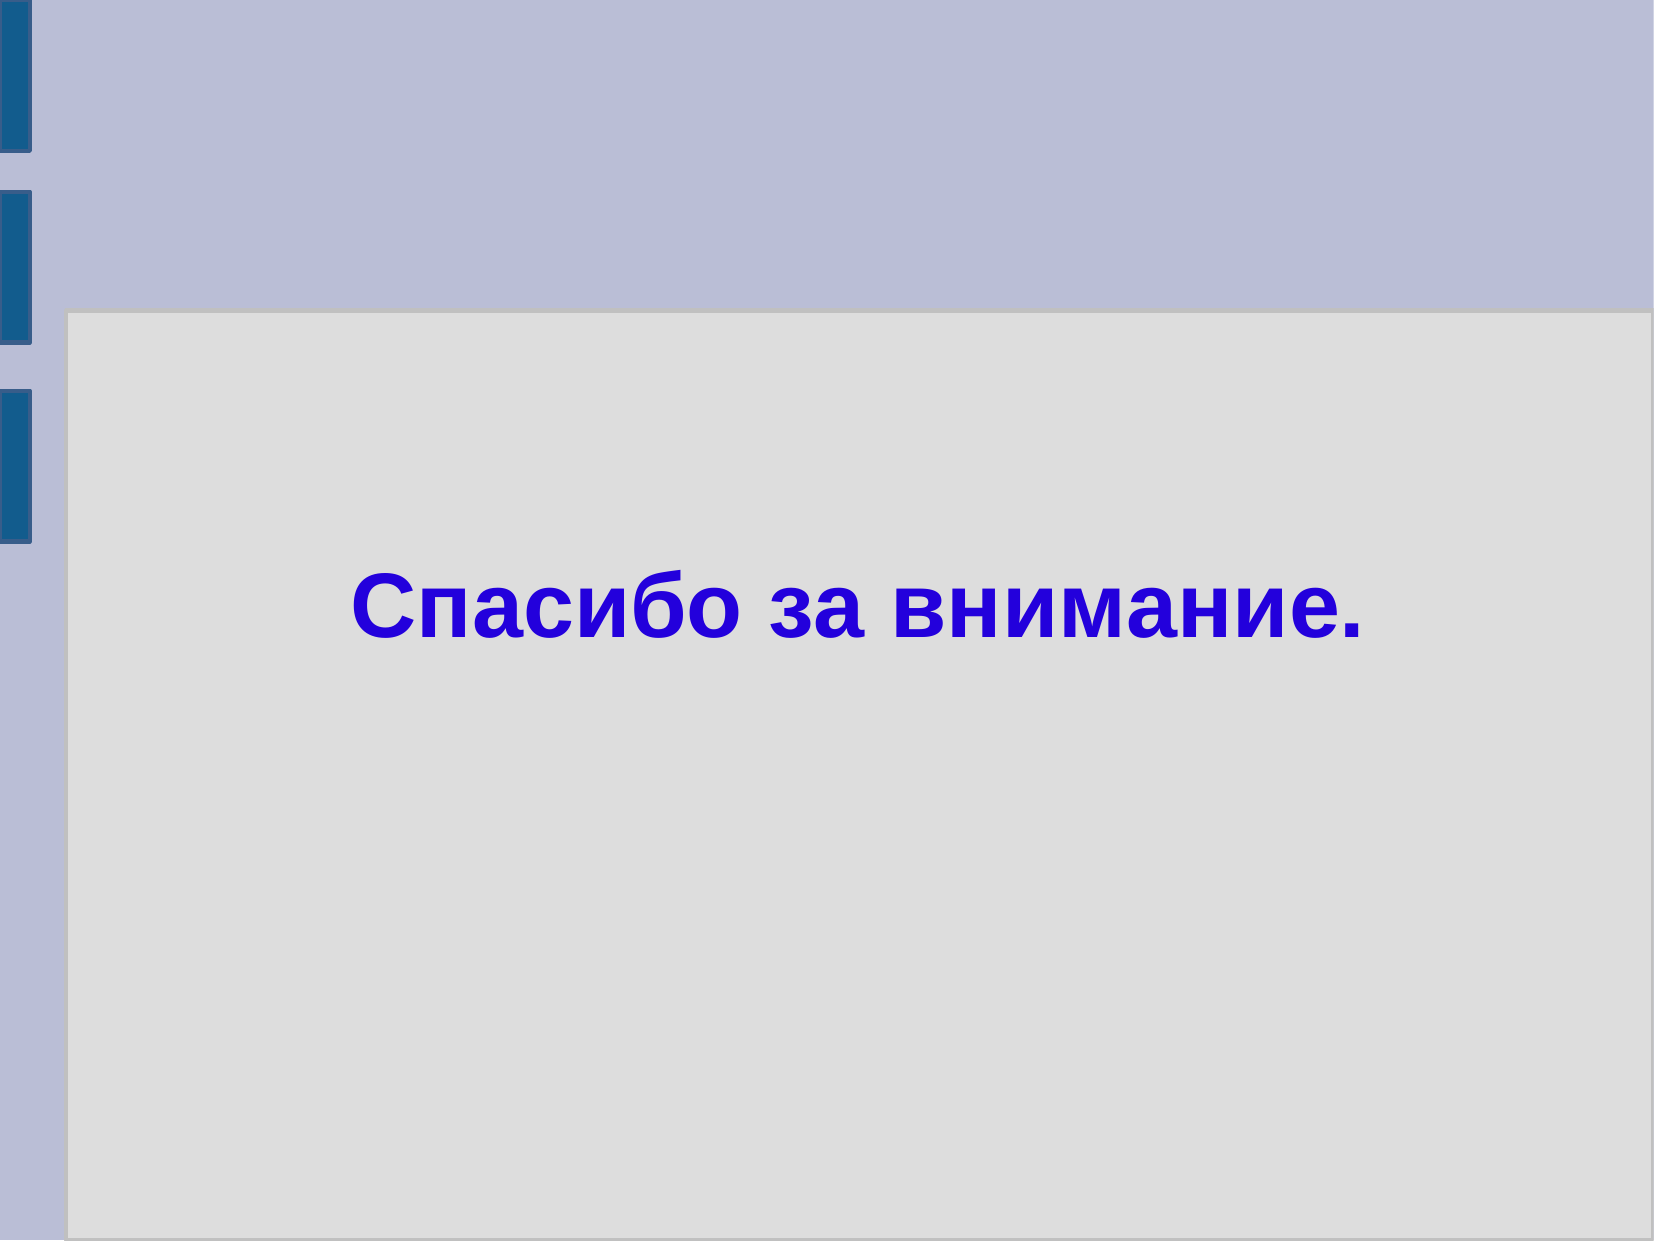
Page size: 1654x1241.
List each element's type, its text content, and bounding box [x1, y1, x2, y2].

title Спасибо за внимание. [152, 554, 1565, 657]
